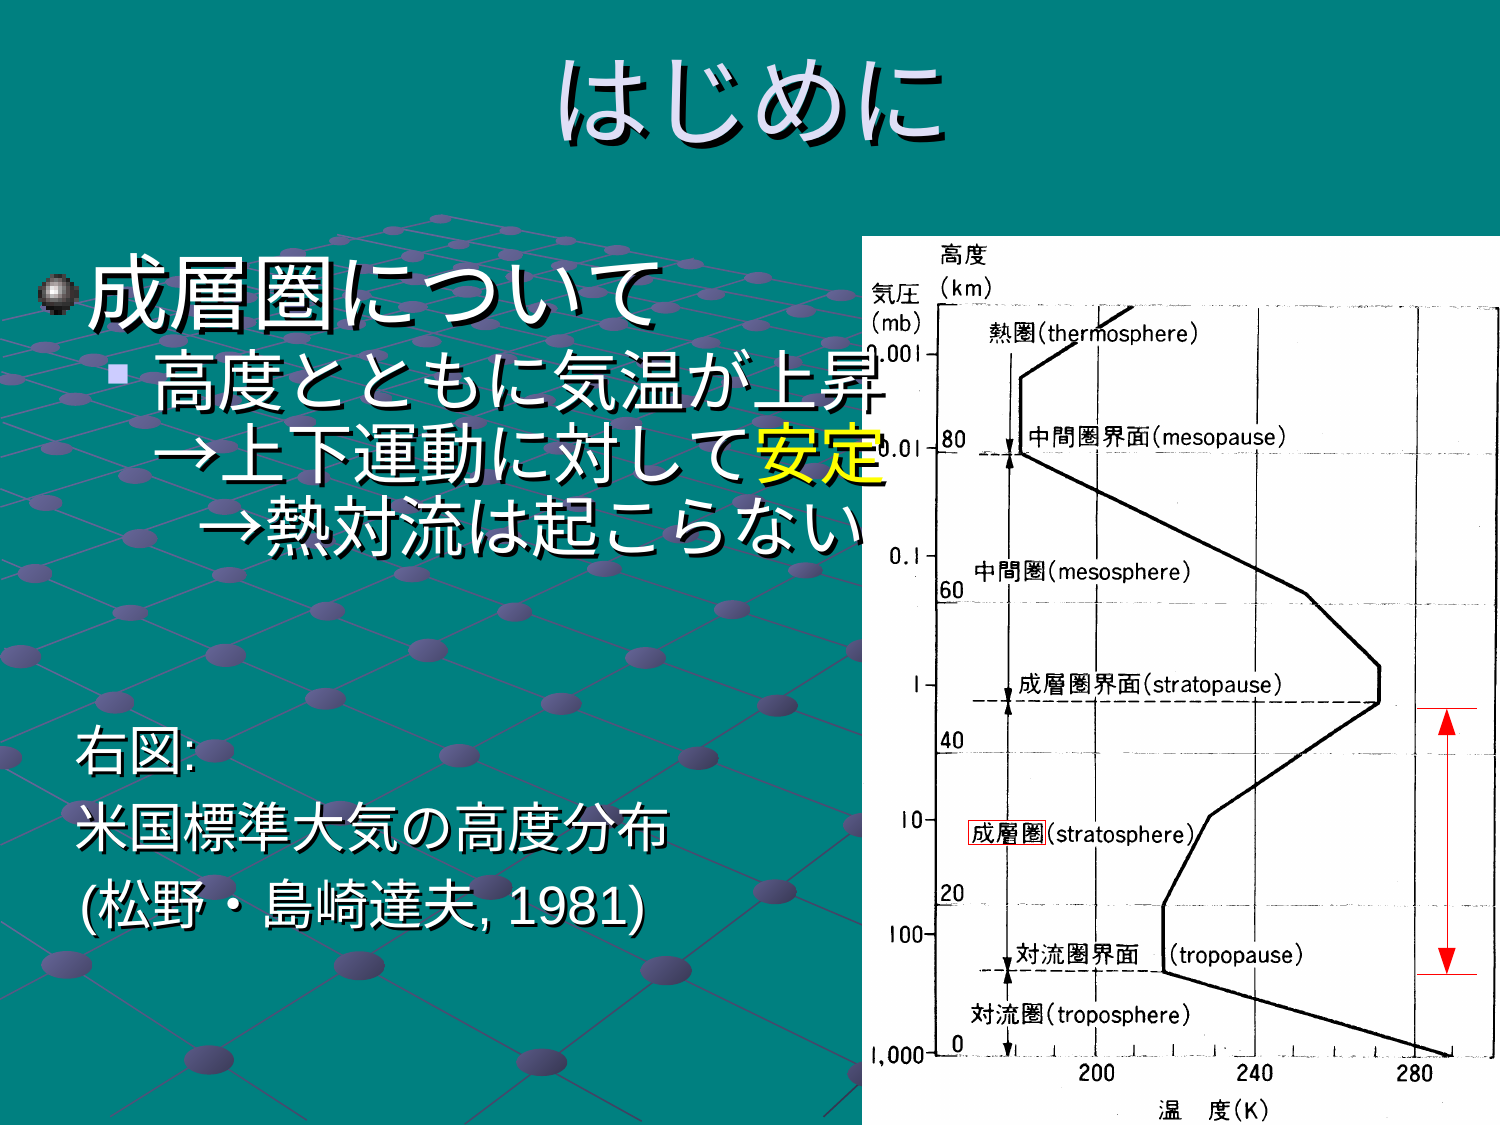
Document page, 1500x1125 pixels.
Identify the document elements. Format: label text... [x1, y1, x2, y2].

text_box 成層圏について 高度とともに気温が上昇 →上下運動に対して安定 →熱対流は起こらない 右図: 米国標準大気の高度分布 (松野・島崎達夫, 1981) [15, 232, 1388, 977]
picture [30, 266, 79, 315]
picture [862, 236, 1500, 1125]
text_box はじめに [75, 3, 1426, 192]
